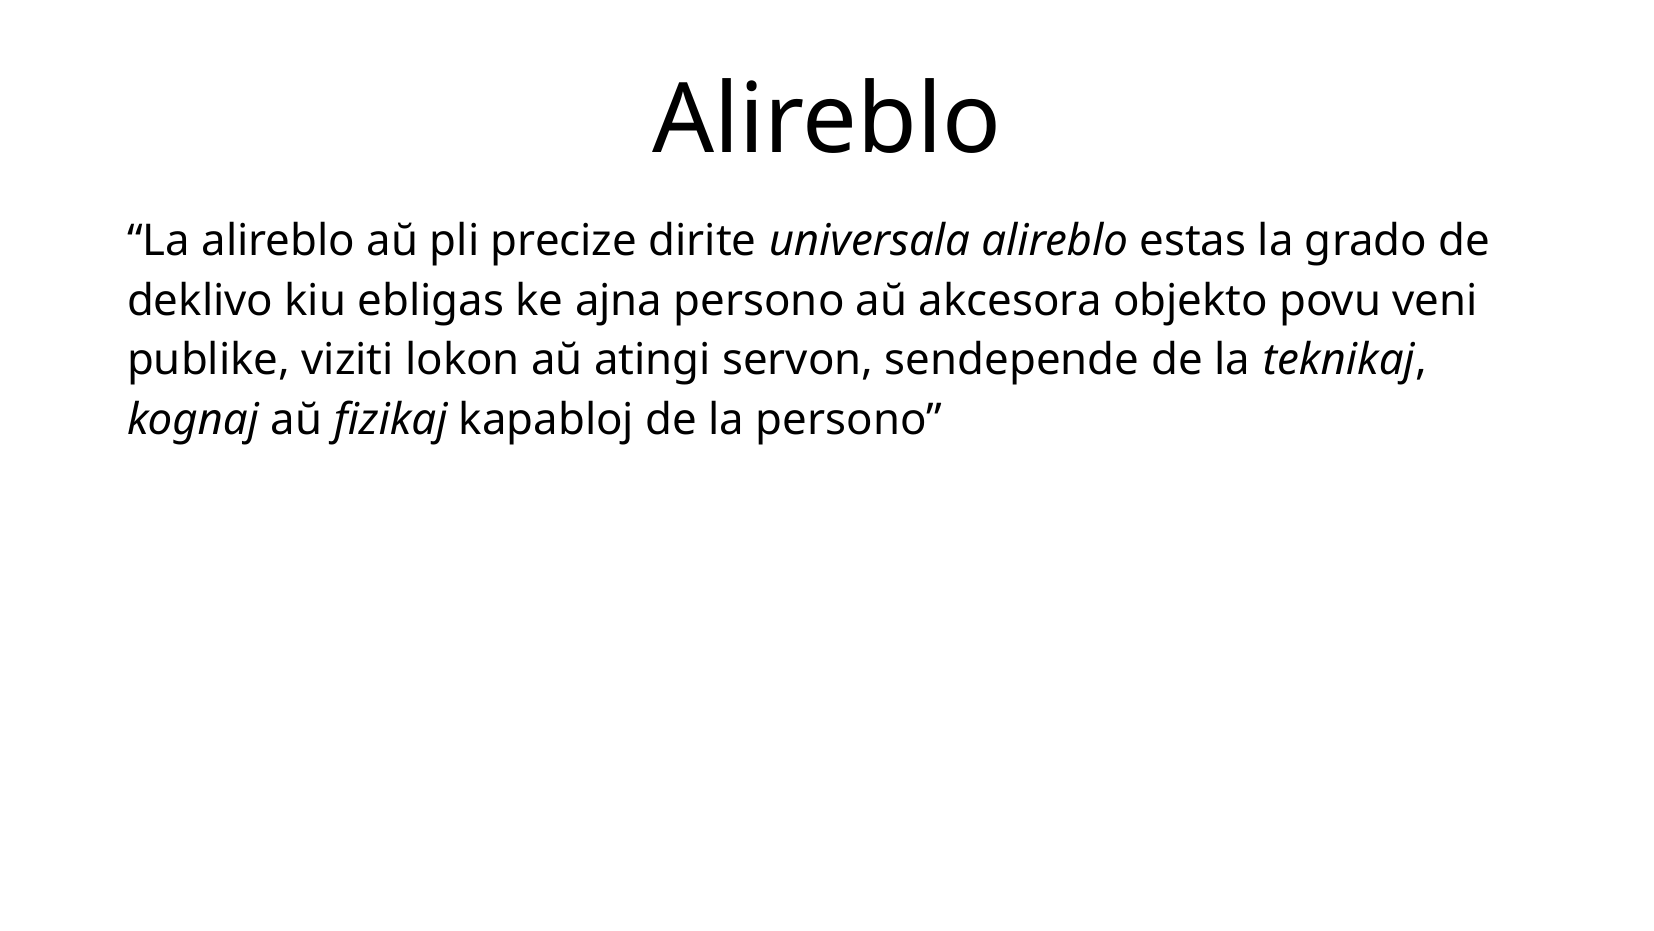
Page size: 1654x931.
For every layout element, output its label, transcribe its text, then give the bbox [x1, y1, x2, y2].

title Alireblo [82, 37, 1571, 193]
text_box “La alireblo aŭ pli precize dirite universala alireblo estas la grado de deklivo kiu ebligas ke ajna persono aŭ akcesora objekto povu veni publike, viziti lokon aŭ atingi servon, sendepende de la teknikaj, kognaj aŭ fizikaj kapabloj de la persono” [112, 201, 1542, 464]
